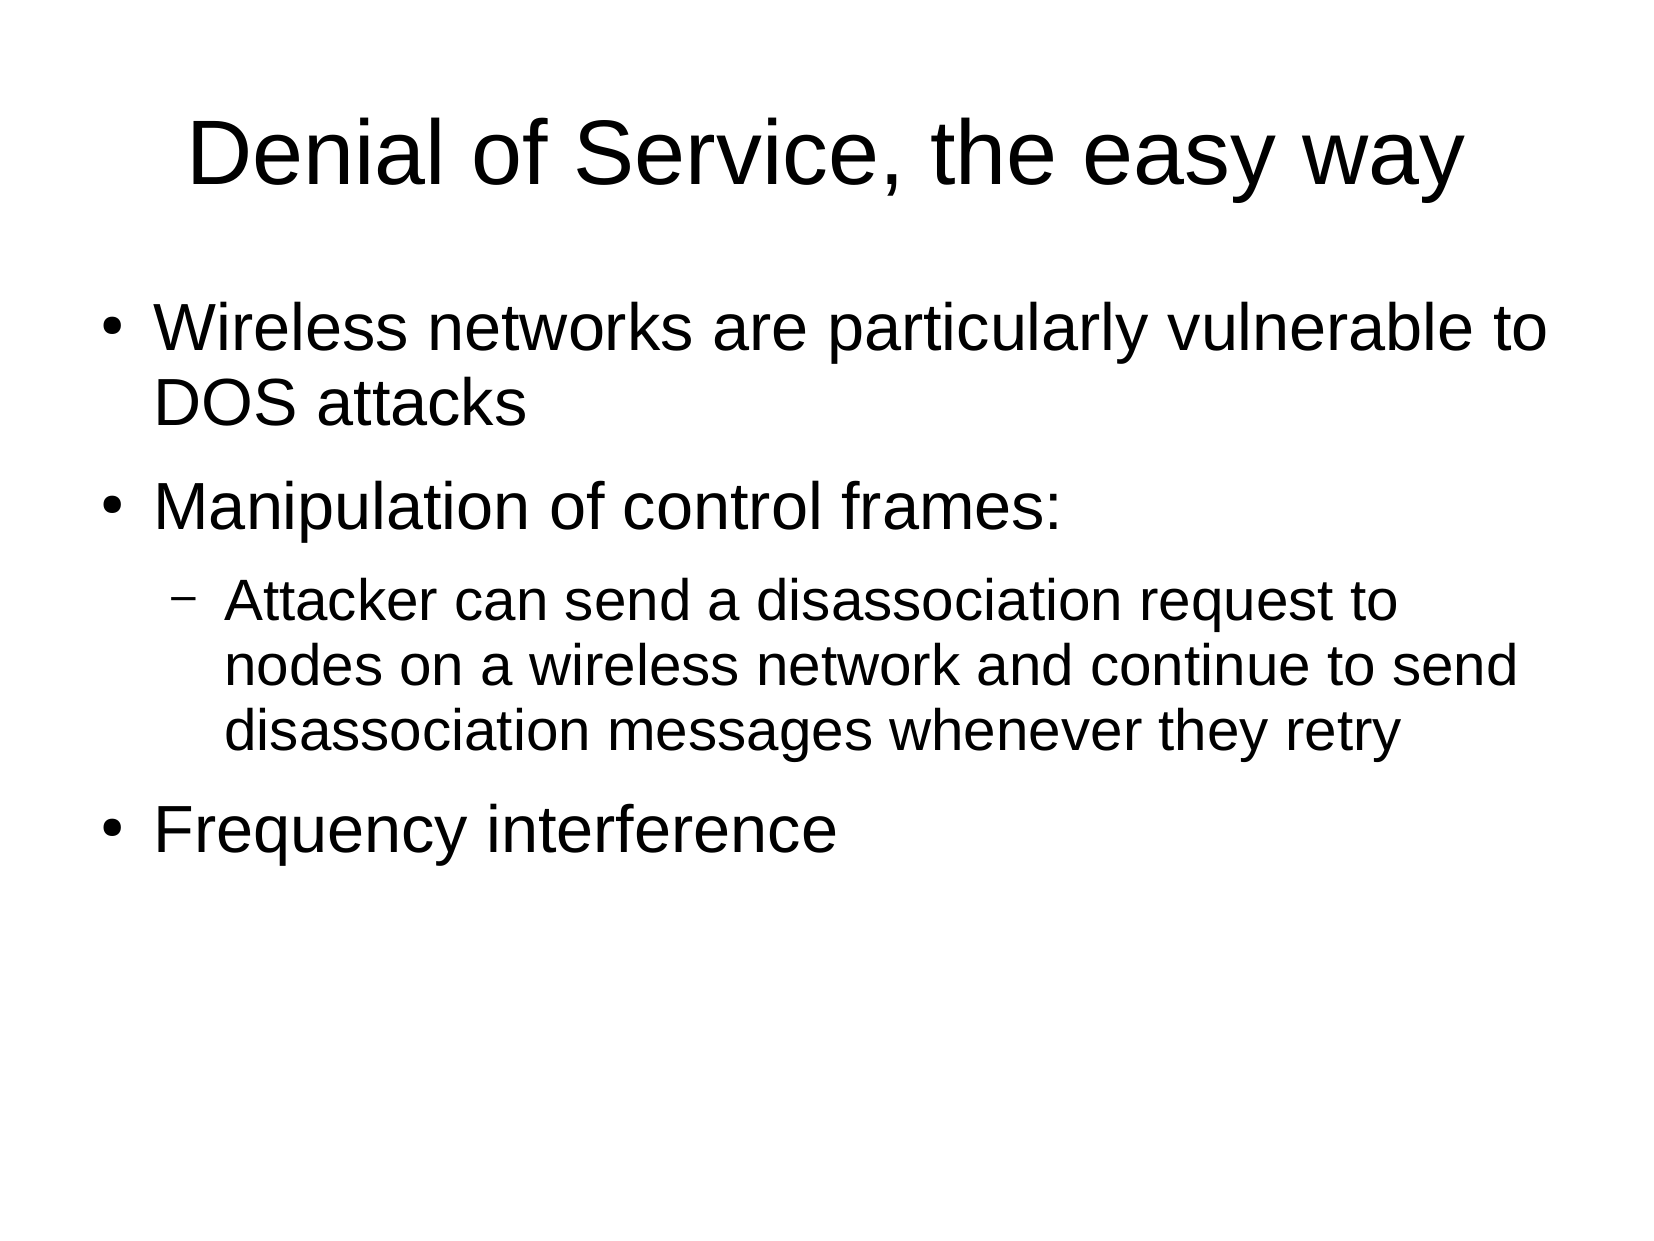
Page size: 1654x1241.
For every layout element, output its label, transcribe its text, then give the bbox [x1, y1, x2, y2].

list Wireless networks are particularly vulnerable to DOS attacks Manipulation of control frames: Attacker can send a disassociation request to nodes on a wireless network and continue to send disassociation messages whenever they retry Frequency interference [82, 290, 1571, 1010]
title Denial of Service, the easy way [82, 49, 1571, 257]
